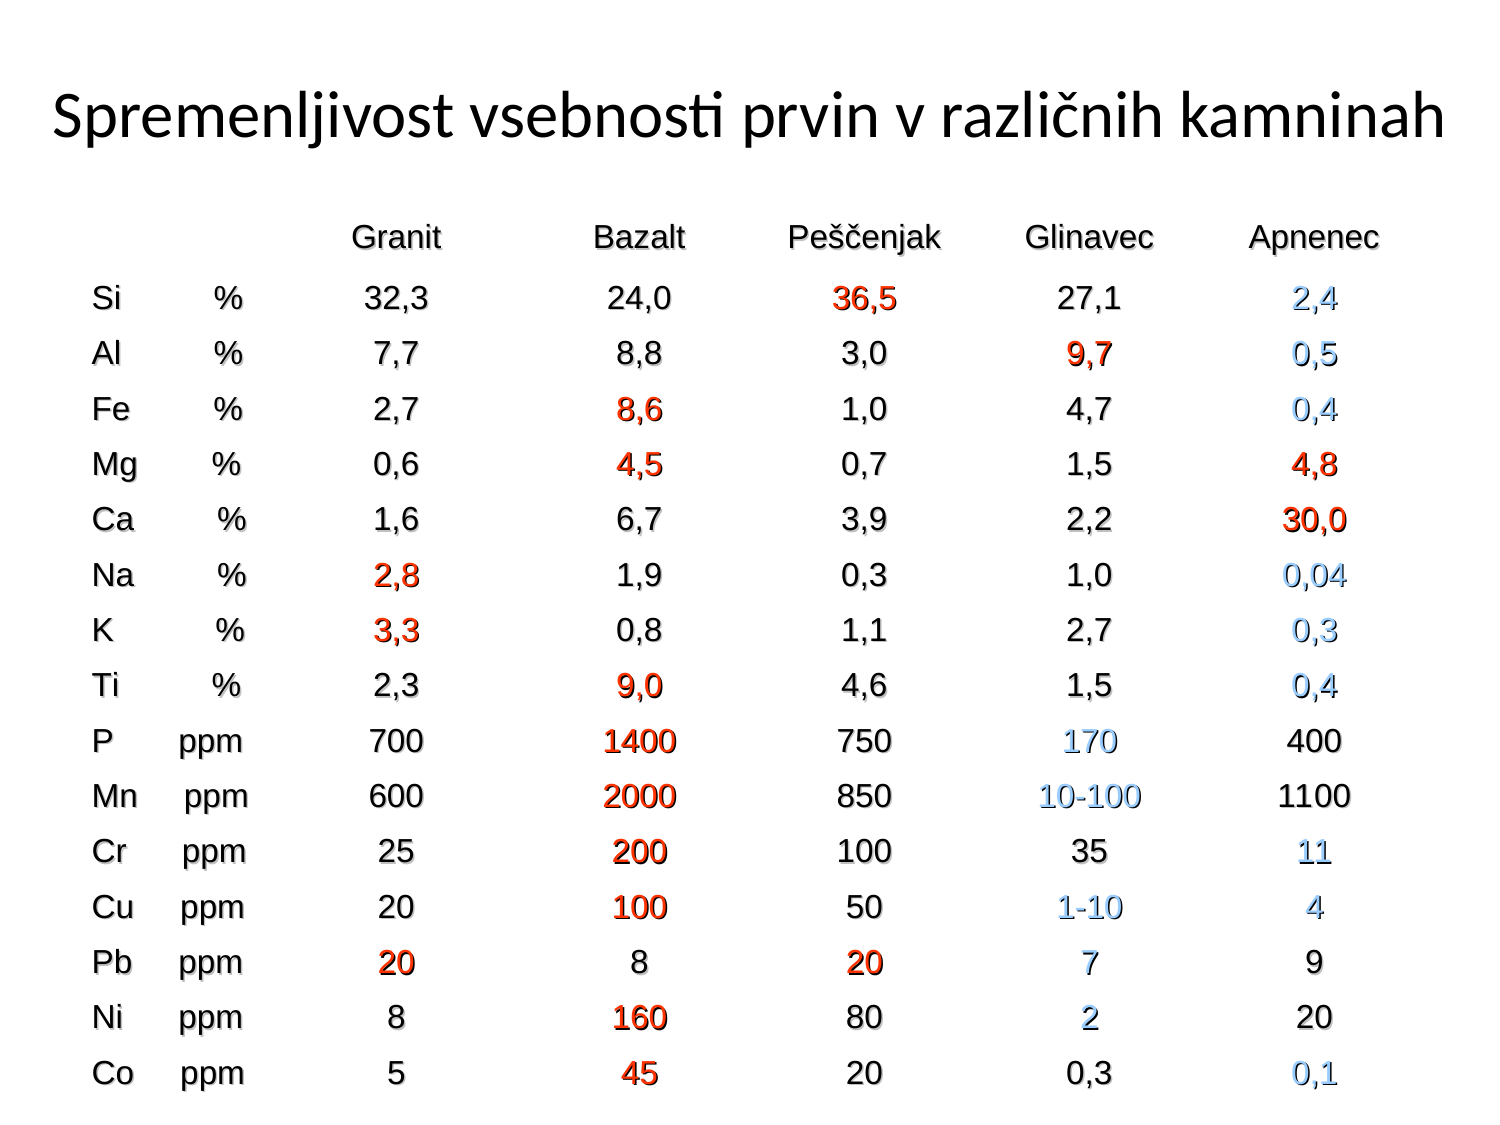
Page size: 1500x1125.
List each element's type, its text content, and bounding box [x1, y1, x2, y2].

table_cell 8,8 [527, 324, 752, 379]
table_cell Na % [77, 545, 266, 600]
table_cell 35 [977, 822, 1202, 877]
table_cell 200 [527, 822, 752, 877]
table_cell Al % [77, 324, 266, 379]
table_cell 20 [266, 932, 527, 988]
table_cell 27,1 [977, 268, 1202, 324]
table_cell 4,5 [527, 434, 752, 490]
table_cell 400 [1202, 711, 1427, 766]
table_header Apnenec [1202, 208, 1427, 268]
table_cell 11 [1202, 822, 1427, 877]
table_cell 4,8 [1202, 434, 1427, 490]
table_cell 0,04 [1202, 545, 1427, 600]
table_cell Mn ppm [77, 766, 266, 822]
table_cell 100 [752, 822, 977, 877]
table_cell 0,5 [1202, 324, 1427, 379]
table_cell Pb ppm [77, 932, 266, 988]
table_cell 5 [266, 1043, 527, 1098]
table_cell 2,7 [266, 379, 527, 434]
table_cell 9 [1202, 932, 1427, 988]
table_cell K % [77, 600, 266, 656]
table_cell 1,5 [977, 434, 1202, 490]
table_cell 24,0 [527, 268, 752, 324]
table_cell 3,3 [266, 600, 527, 656]
table_cell 1,1 [752, 600, 977, 656]
table_cell 170 [977, 711, 1202, 766]
table_cell Si % [77, 268, 266, 324]
table_cell 160 [527, 988, 752, 1043]
table_cell 20 [752, 932, 977, 988]
table_header Bazalt [527, 208, 752, 268]
table_cell 0,3 [1202, 600, 1427, 656]
table_cell 0,3 [752, 545, 977, 600]
table_cell 2,2 [977, 490, 1202, 545]
table_cell 36,5 [752, 268, 977, 324]
table_cell 45 [527, 1043, 752, 1098]
title Spremenljivost vsebnosti prvin v različnih kamninah [0, 23, 1500, 199]
table_cell 4,6 [752, 656, 977, 711]
table_cell Mg % [77, 434, 266, 490]
table_cell 2,4 [1202, 268, 1427, 324]
table_cell 20 [1202, 988, 1427, 1043]
table_cell 10-100 [977, 766, 1202, 822]
table_cell 1100 [1202, 766, 1427, 822]
table_cell 0,6 [266, 434, 527, 490]
table_cell 2 [977, 988, 1202, 1043]
table_cell 100 [527, 877, 752, 932]
table_cell 30,0 [1202, 490, 1427, 545]
table_cell Fe % [77, 379, 266, 434]
table_cell 700 [266, 711, 527, 766]
table_cell 2,8 [266, 545, 527, 600]
table_cell Ni ppm [77, 988, 266, 1043]
table_cell 0,4 [1202, 379, 1427, 434]
table_cell 1,6 [266, 490, 527, 545]
table_cell Ca % [77, 490, 266, 545]
table_cell 0,7 [752, 434, 977, 490]
table_cell 0,3 [977, 1043, 1202, 1098]
table_cell 8 [527, 932, 752, 988]
table_cell 9,7 [977, 324, 1202, 379]
table_header Glinavec [977, 208, 1202, 268]
table_cell 8,6 [527, 379, 752, 434]
table_cell 9,0 [527, 656, 752, 711]
table_cell 7 [977, 932, 1202, 988]
table_cell 600 [266, 766, 527, 822]
table_header [77, 208, 266, 268]
table_cell Cu ppm [77, 877, 266, 932]
table_cell 50 [752, 877, 977, 932]
table_cell 20 [266, 877, 527, 932]
table_cell 2000 [527, 766, 752, 822]
table_cell 6,7 [527, 490, 752, 545]
table_cell 1-10 [977, 877, 1202, 932]
table_cell 0,4 [1202, 656, 1427, 711]
table_cell 1400 [527, 711, 752, 766]
table_cell 2,7 [977, 600, 1202, 656]
table_header Peščenjak [752, 208, 977, 268]
table_cell 0,1 [1202, 1043, 1427, 1098]
table_cell 4 [1202, 877, 1427, 932]
table_header Granit [266, 208, 527, 268]
table_cell 0,8 [527, 600, 752, 656]
table_cell 25 [266, 822, 527, 877]
table_cell Ti % [77, 656, 266, 711]
table_cell 80 [752, 988, 977, 1043]
table_cell 2,3 [266, 656, 527, 711]
table_cell 1,5 [977, 656, 1202, 711]
table_cell 32,3 [266, 268, 527, 324]
table_cell 850 [752, 766, 977, 822]
table_cell 20 [752, 1043, 977, 1098]
table_cell 8 [266, 988, 527, 1043]
table_cell 1,9 [527, 545, 752, 600]
table_cell 7,7 [266, 324, 527, 379]
table_cell 750 [752, 711, 977, 766]
table_cell 1,0 [977, 545, 1202, 600]
table_cell Co ppm [77, 1043, 266, 1098]
table_cell 1,0 [752, 379, 977, 434]
table_cell 4,7 [977, 379, 1202, 434]
table_cell 3,9 [752, 490, 977, 545]
table_cell 3,0 [752, 324, 977, 379]
table_cell P ppm [77, 711, 266, 766]
table_cell Cr ppm [77, 822, 266, 877]
